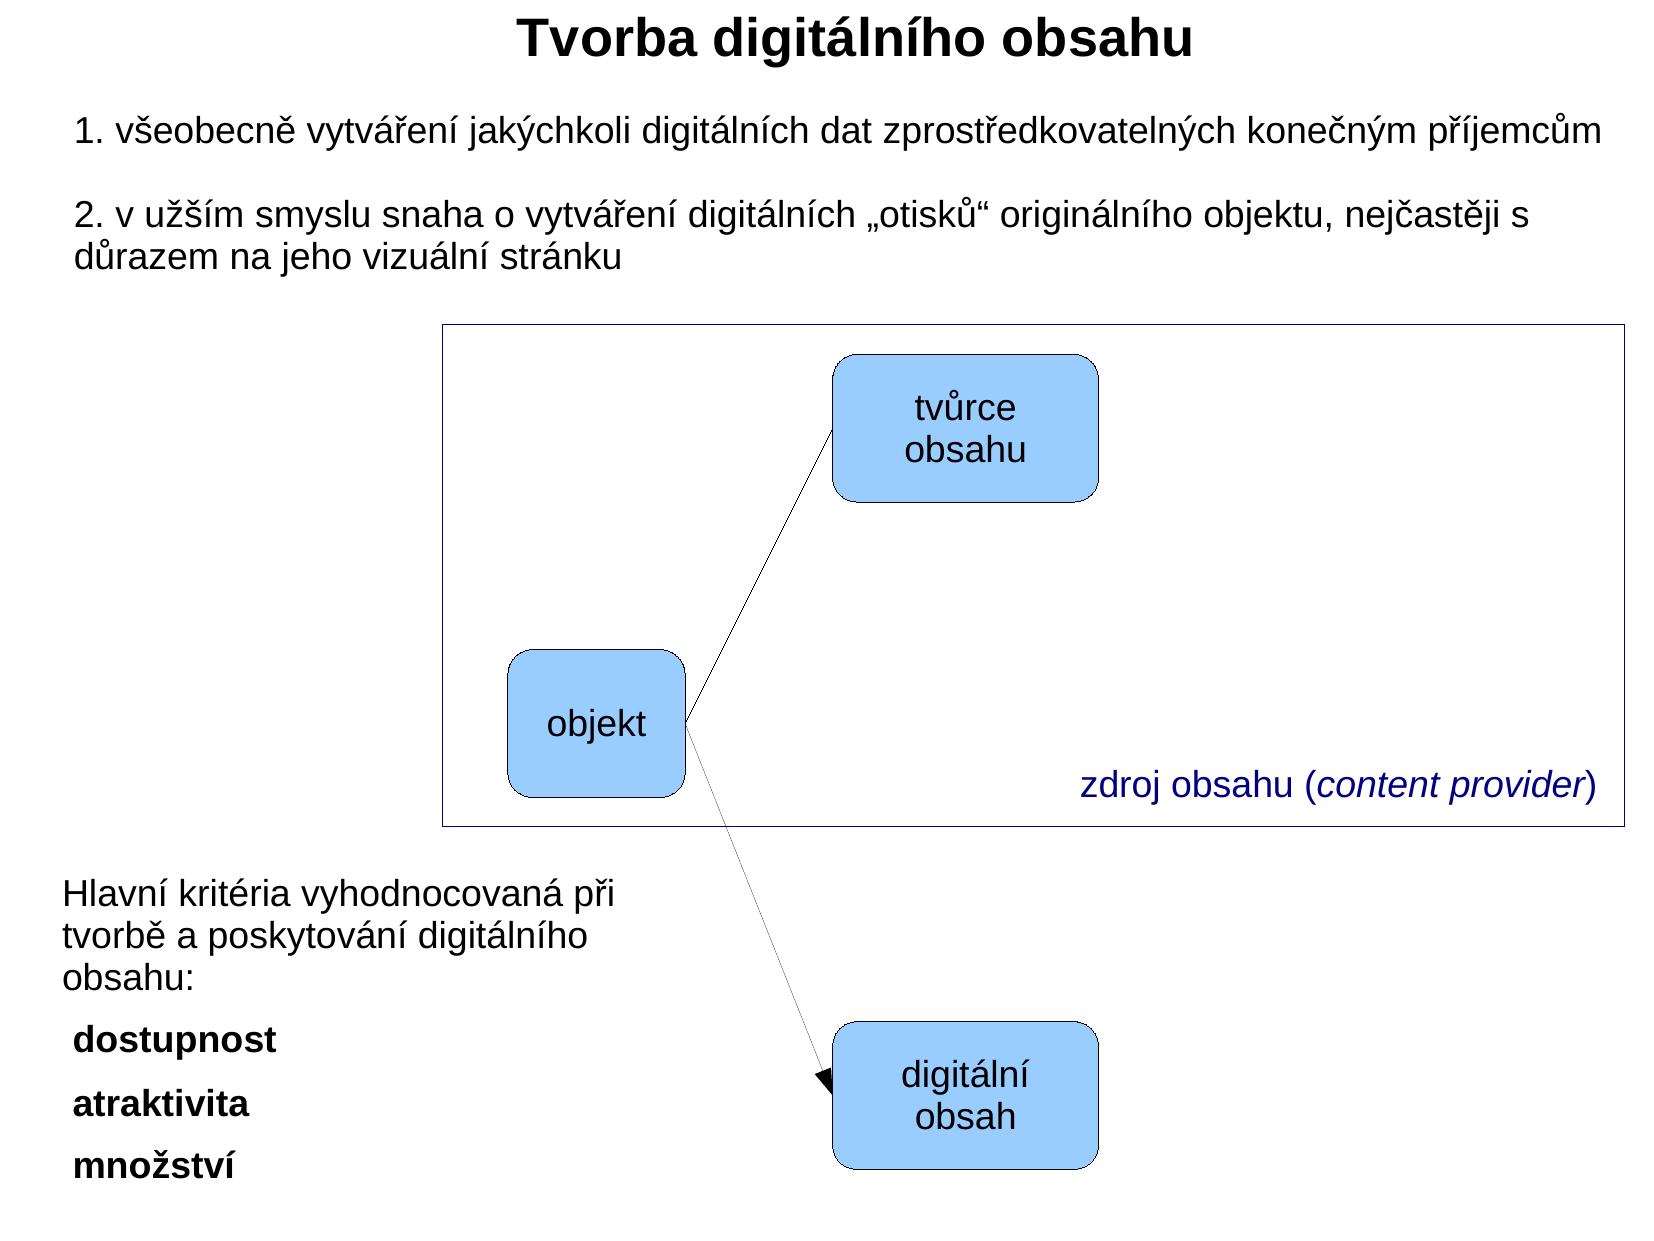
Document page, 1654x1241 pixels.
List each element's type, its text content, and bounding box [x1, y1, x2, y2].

text_box Hlavní kritéria vyhodnocovaná při tvorbě a poskytování digitálního obsahu: dostupnost atraktivita množství [47, 864, 697, 1201]
text_box Tvorba digitálního obsahu 1. všeobecně vytváření jakýchkoli digitálních dat zprostředkovatelných konečným příjemcům 2. v užším smyslu snaha o vytváření digitálních „otisků“ originálního objektu, nejčastěji s důrazem na jeho vizuální stránku [59, 0, 1654, 325]
text_box digitální obsah [832, 1021, 1099, 1170]
text_box zdroj obsahu (content provider) [992, 755, 1613, 813]
text_box [442, 324, 1625, 827]
